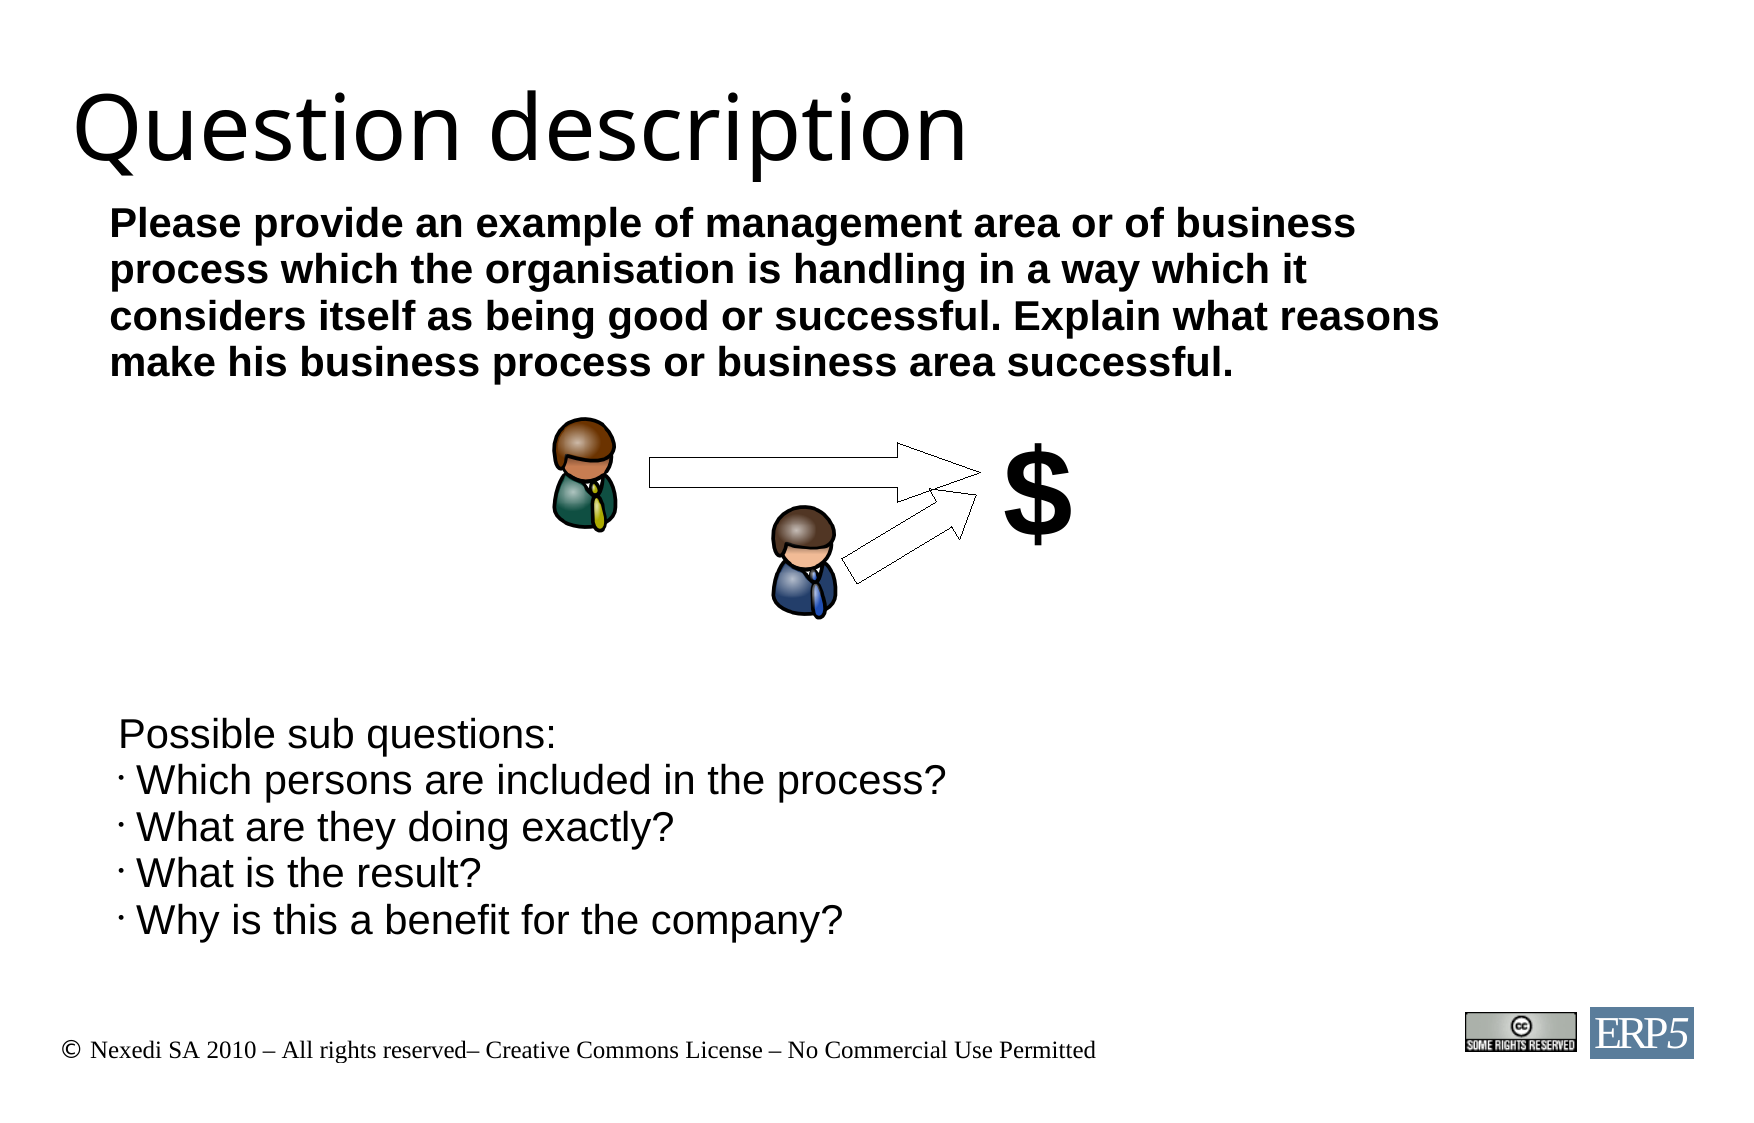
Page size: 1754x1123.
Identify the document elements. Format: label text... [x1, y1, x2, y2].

text_box Please provide an example of management area or of business process which the organisation is handling in a way which it considers itself as being good or successful. Explain what reasons make his business process or business area successful. [109, 188, 1447, 396]
text_box $ [1003, 389, 1152, 597]
title Question description [71, 63, 1707, 187]
picture [744, 501, 864, 621]
picture [525, 413, 644, 534]
text_box Possible sub questions: Which persons are included in the process? What are they doing exactly? What is the result? Why is this a benefit for the company? [118, 649, 1654, 1004]
picture [1465, 1012, 1577, 1052]
